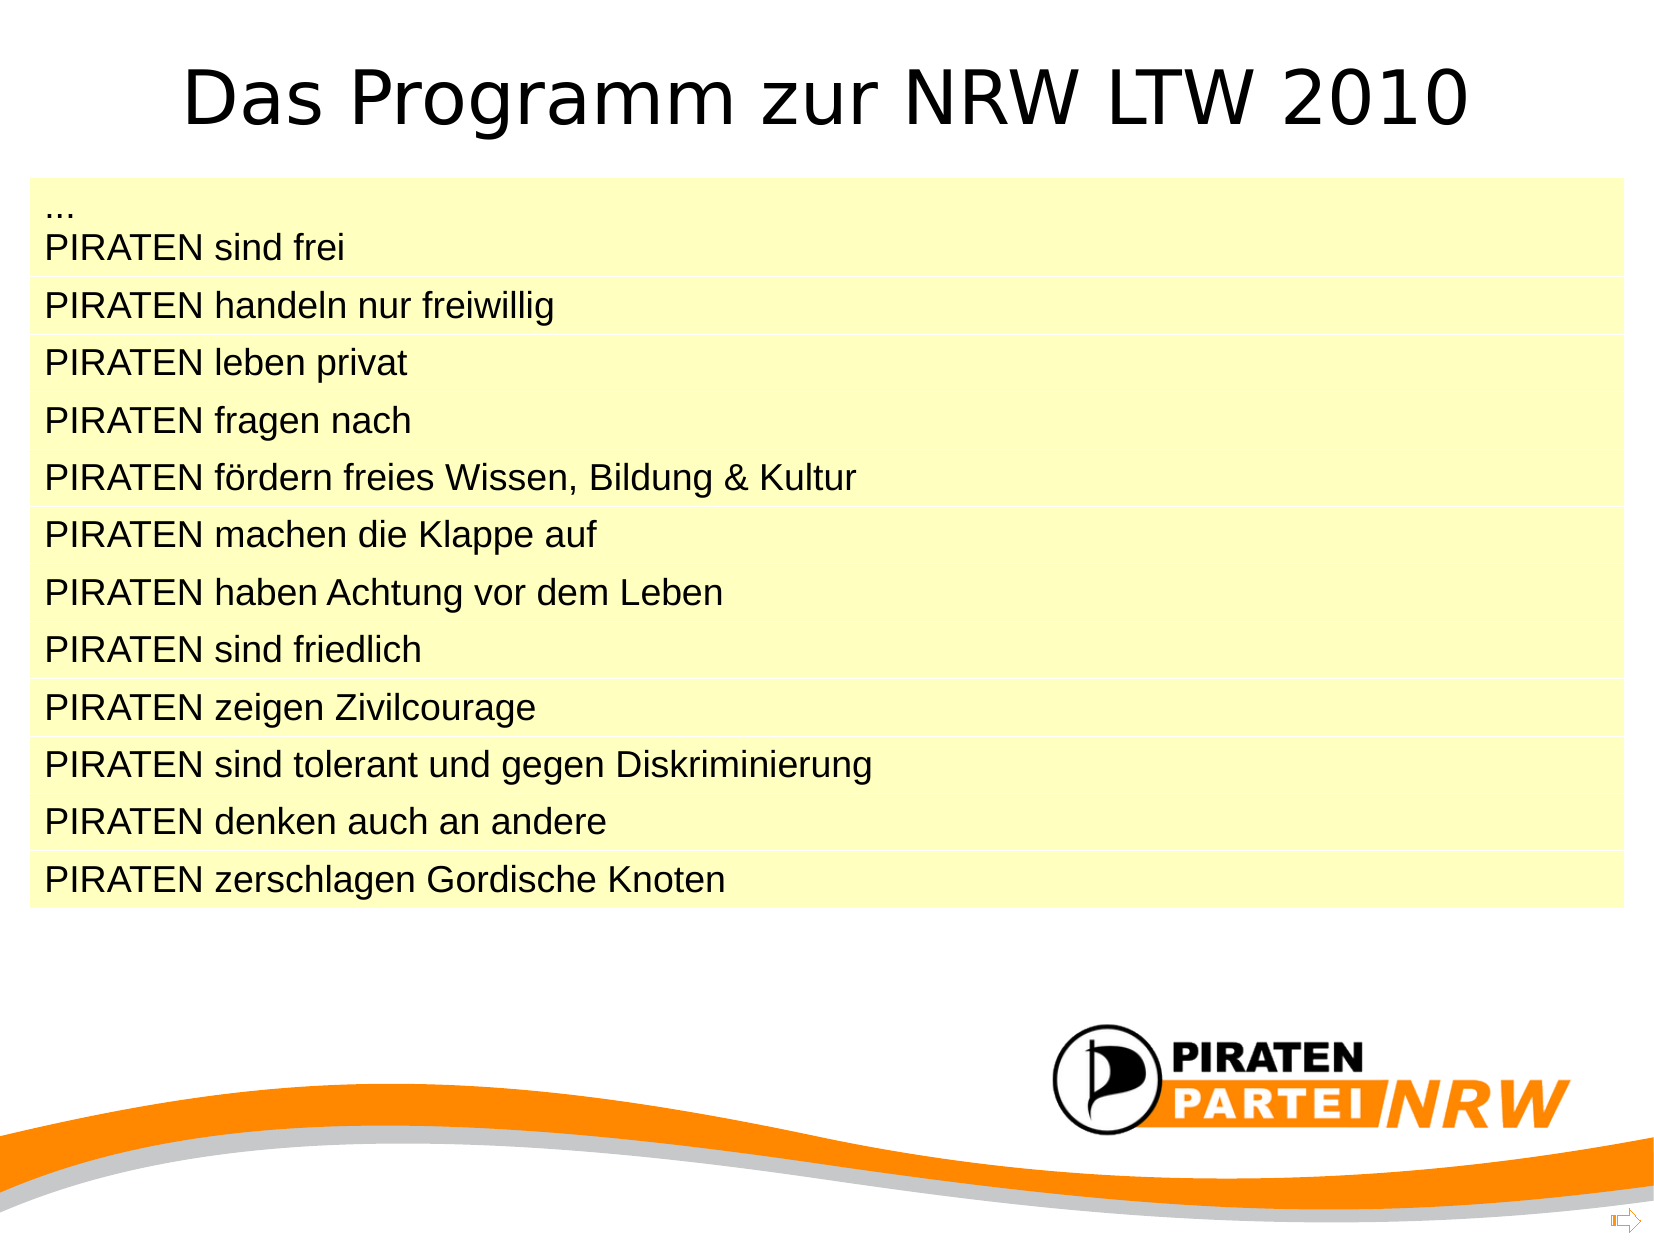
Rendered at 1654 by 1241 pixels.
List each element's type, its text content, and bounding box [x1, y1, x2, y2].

table_cell PIRATEN leben privat [30, 335, 1624, 391]
table_cell PIRATEN zeigen Zivilcourage [30, 679, 1624, 736]
table_cell PIRATEN fördern freies Wissen, Bildung & Kultur [30, 450, 1624, 506]
table_cell PIRATEN zerschlagen Gordische Knoten [30, 851, 1624, 908]
title Das Programm zur NRW LTW 2010 [82, 54, 1571, 143]
table_cell PIRATEN handeln nur freiwillig [30, 277, 1624, 334]
table_cell PIRATEN fragen nach [30, 392, 1624, 449]
picture [1045, 1021, 1579, 1140]
table_header ... PIRATEN sind frei [30, 178, 1624, 276]
table_cell PIRATEN sind tolerant und gegen Diskriminierung [30, 737, 1624, 793]
table_cell PIRATEN sind friedlich [30, 622, 1624, 678]
table_cell PIRATEN haben Achtung vor dem Leben [30, 564, 1624, 621]
table_cell PIRATEN denken auch an andere [30, 794, 1624, 850]
table_cell PIRATEN machen die Klappe auf [30, 507, 1624, 563]
